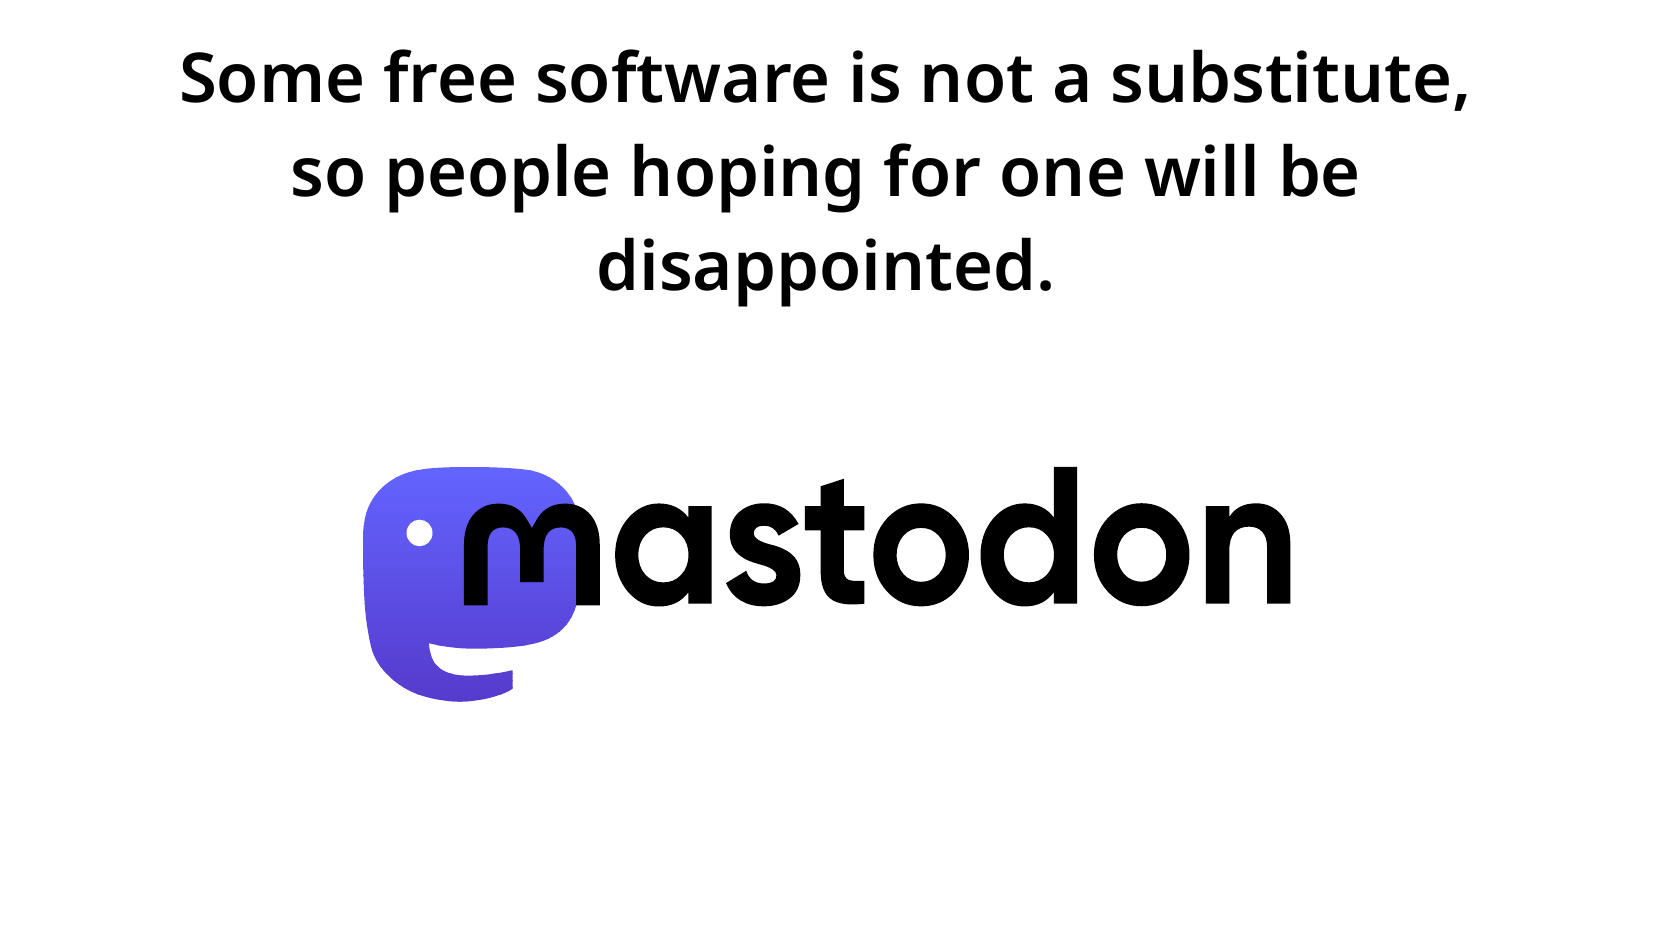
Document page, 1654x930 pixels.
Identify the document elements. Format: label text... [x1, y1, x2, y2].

title Some free software is not a substitute, so people hoping for one will be disappointed. [82, 86, 1571, 254]
picture [359, 465, 1294, 706]
